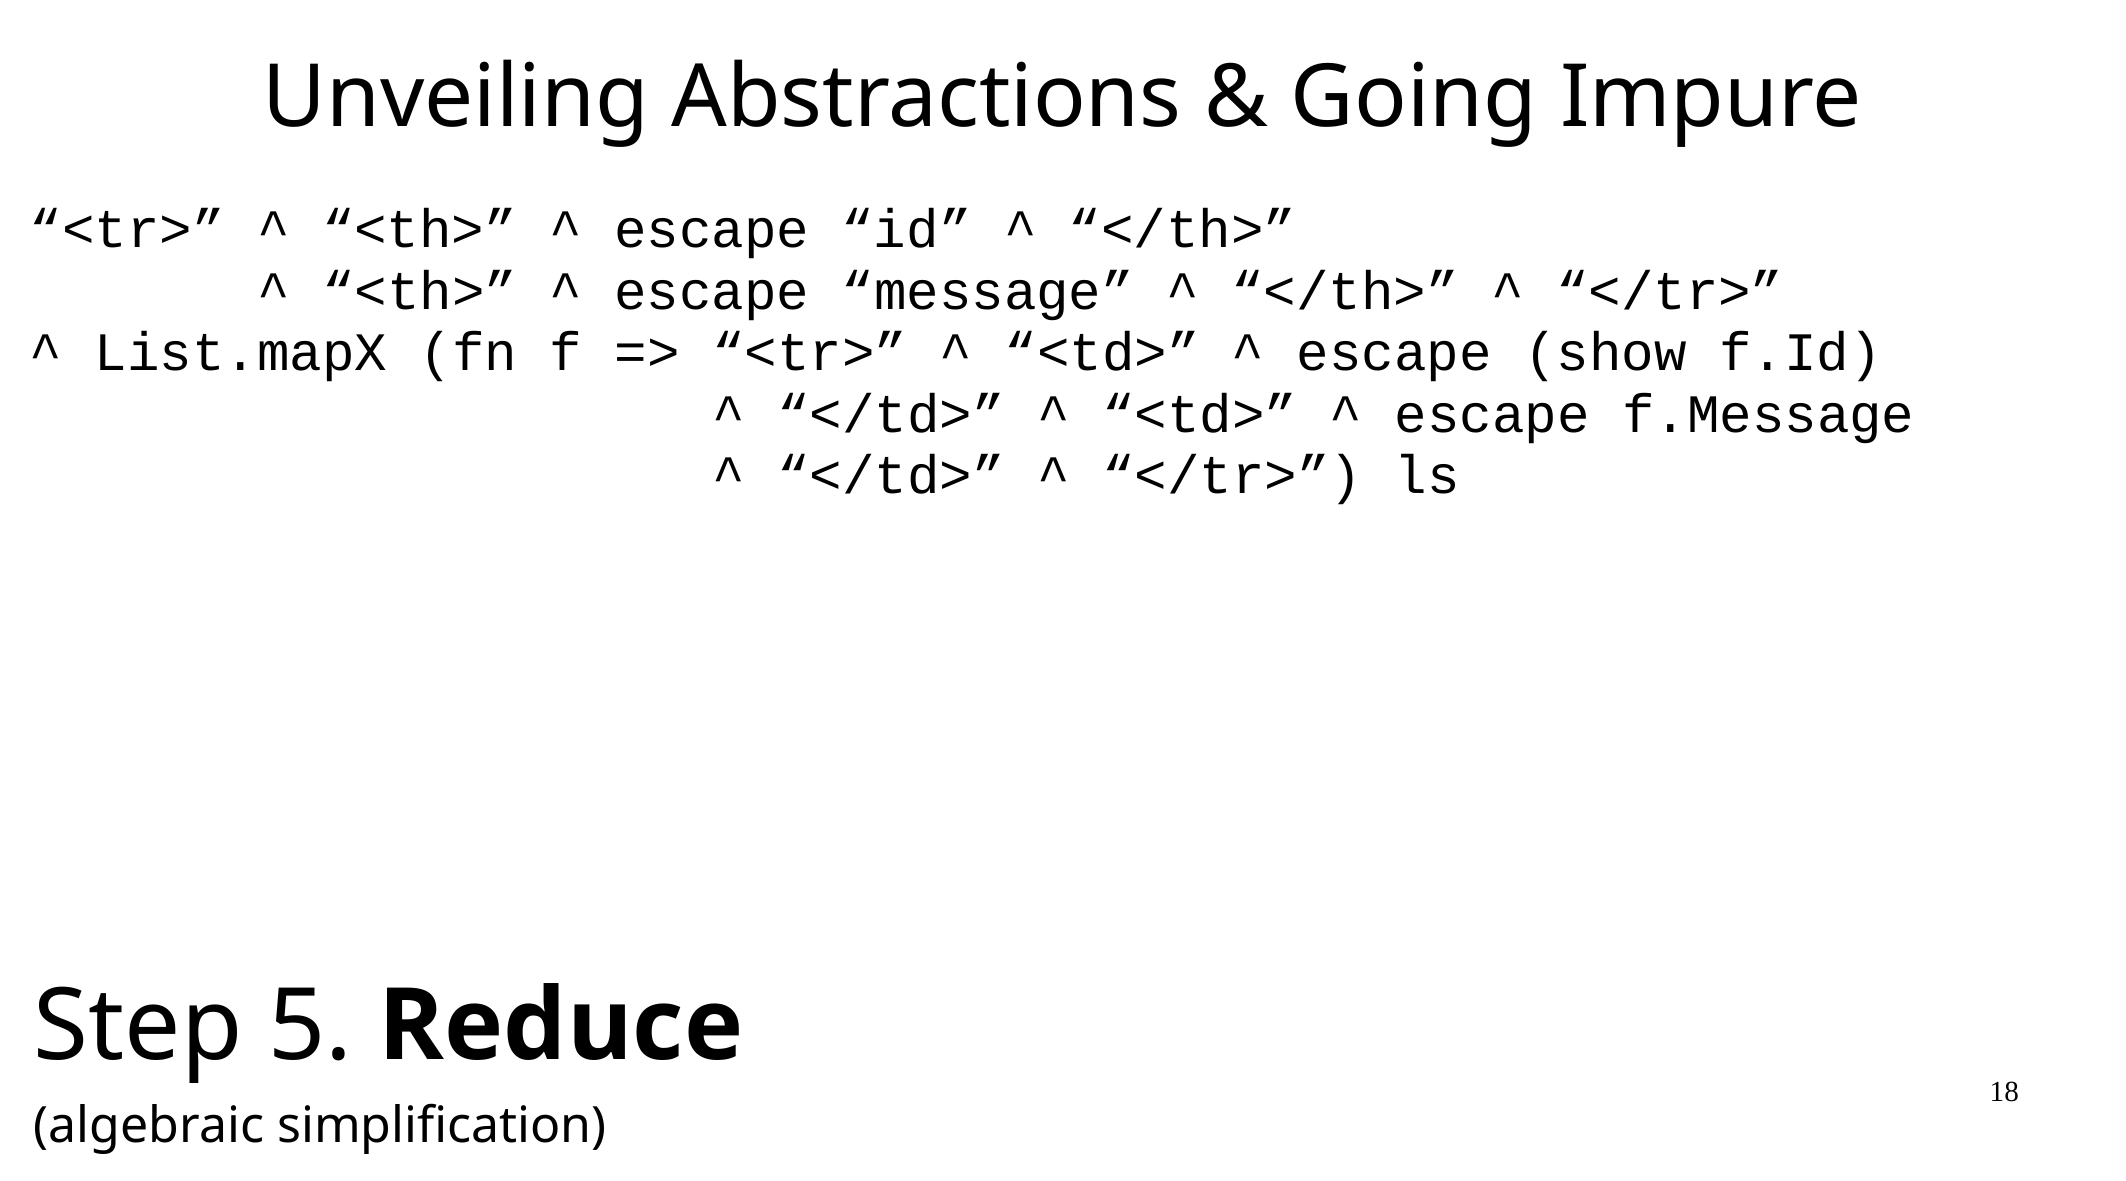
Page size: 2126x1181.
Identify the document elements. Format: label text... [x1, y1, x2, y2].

text_box “<tr>” ^ “<th>” ^ escape “id” ^ “</th>” ^ “<th>” ^ escape “message” ^ “</th>” ^ “</tr>” ^ List.mapX (fn f => “<tr>” ^ “<td>” ^ escape (show f.Id) ^ “</td>” ^ “<td>” ^ escape f.Message ^ “</td>” ^ “</tr>”) ls [15, 195, 2101, 1171]
text_box Step 5. Reduce (algebraic simplification) [19, 945, 733, 1136]
title Unveiling Abstractions & Going Impure [106, 0, 2020, 191]
